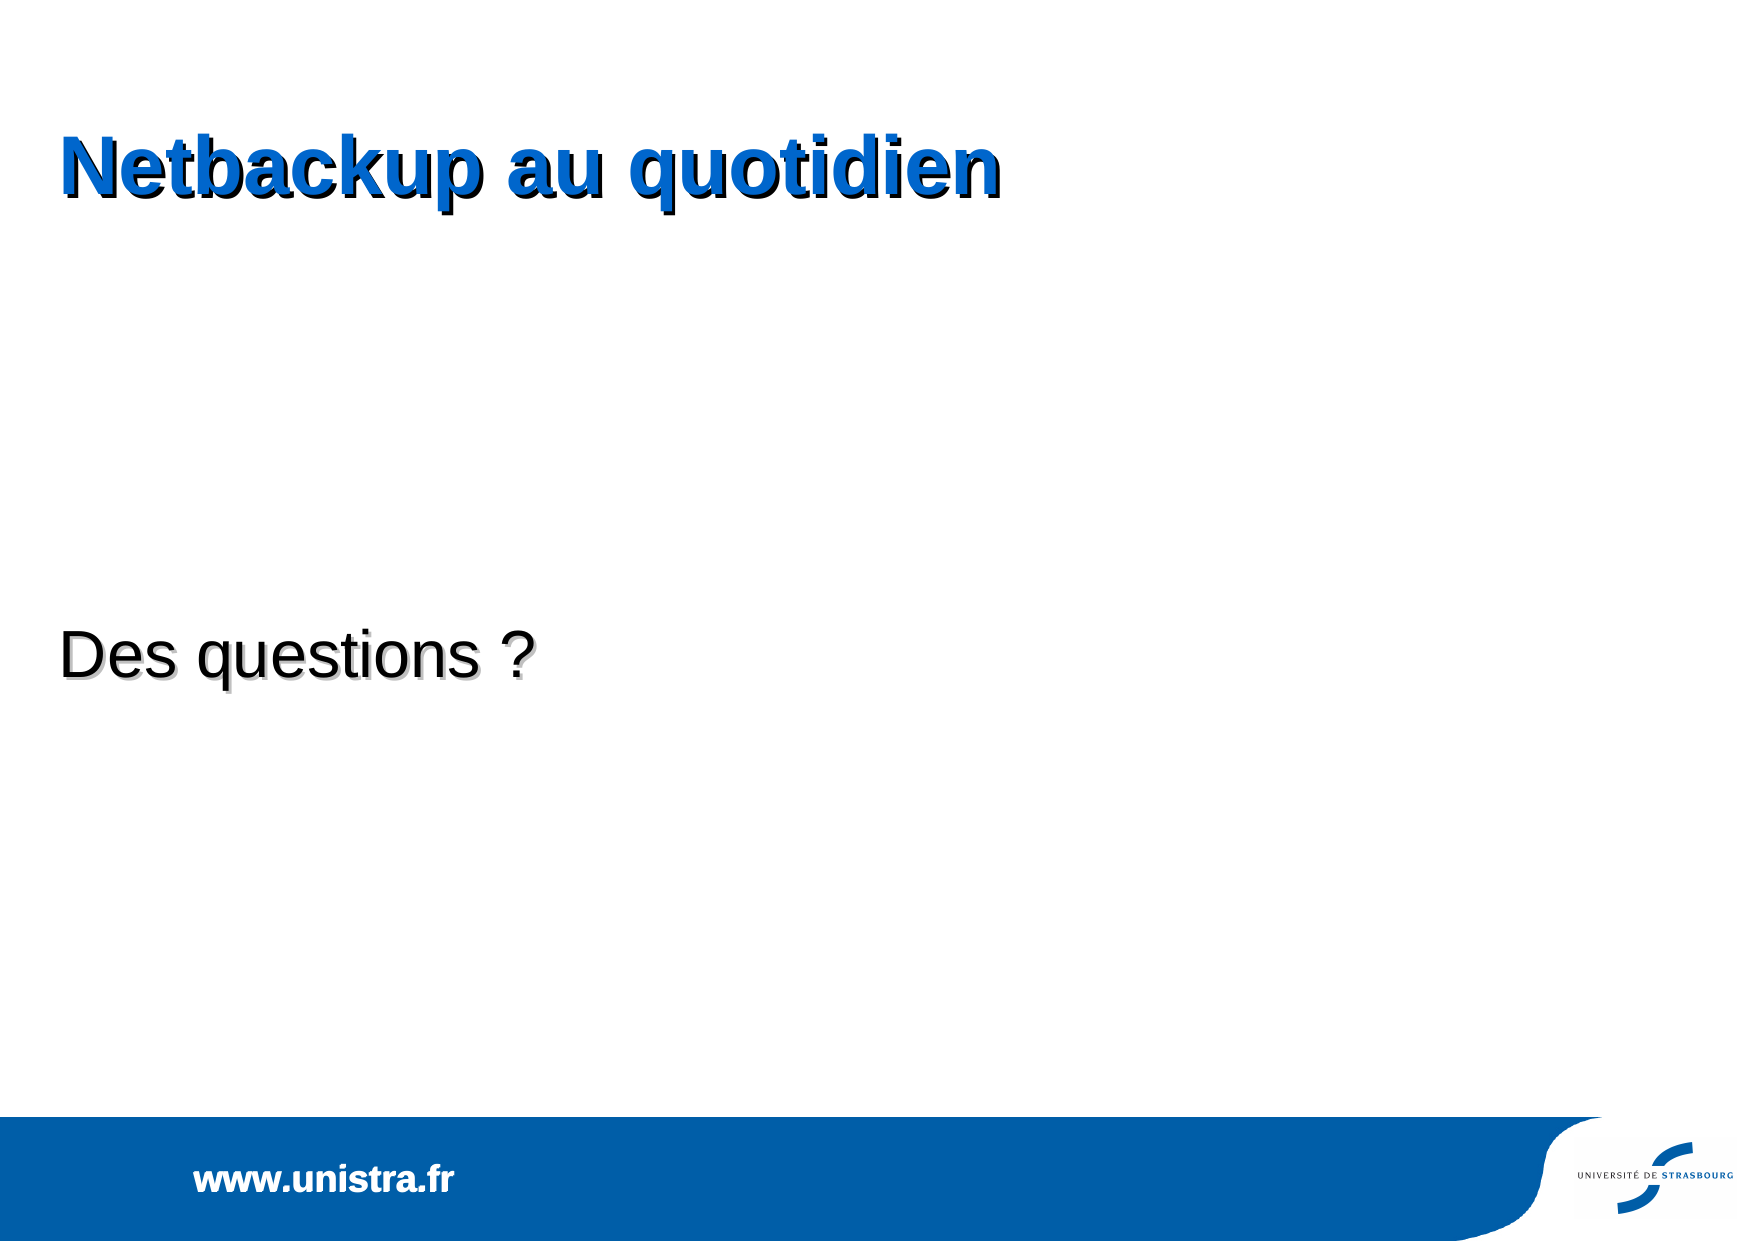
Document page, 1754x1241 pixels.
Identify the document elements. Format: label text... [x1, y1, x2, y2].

title Netbackup au quotidien [58, 32, 1683, 300]
picture [0, 1115, 1737, 1241]
list Des questions ? [58, 336, 1683, 1115]
